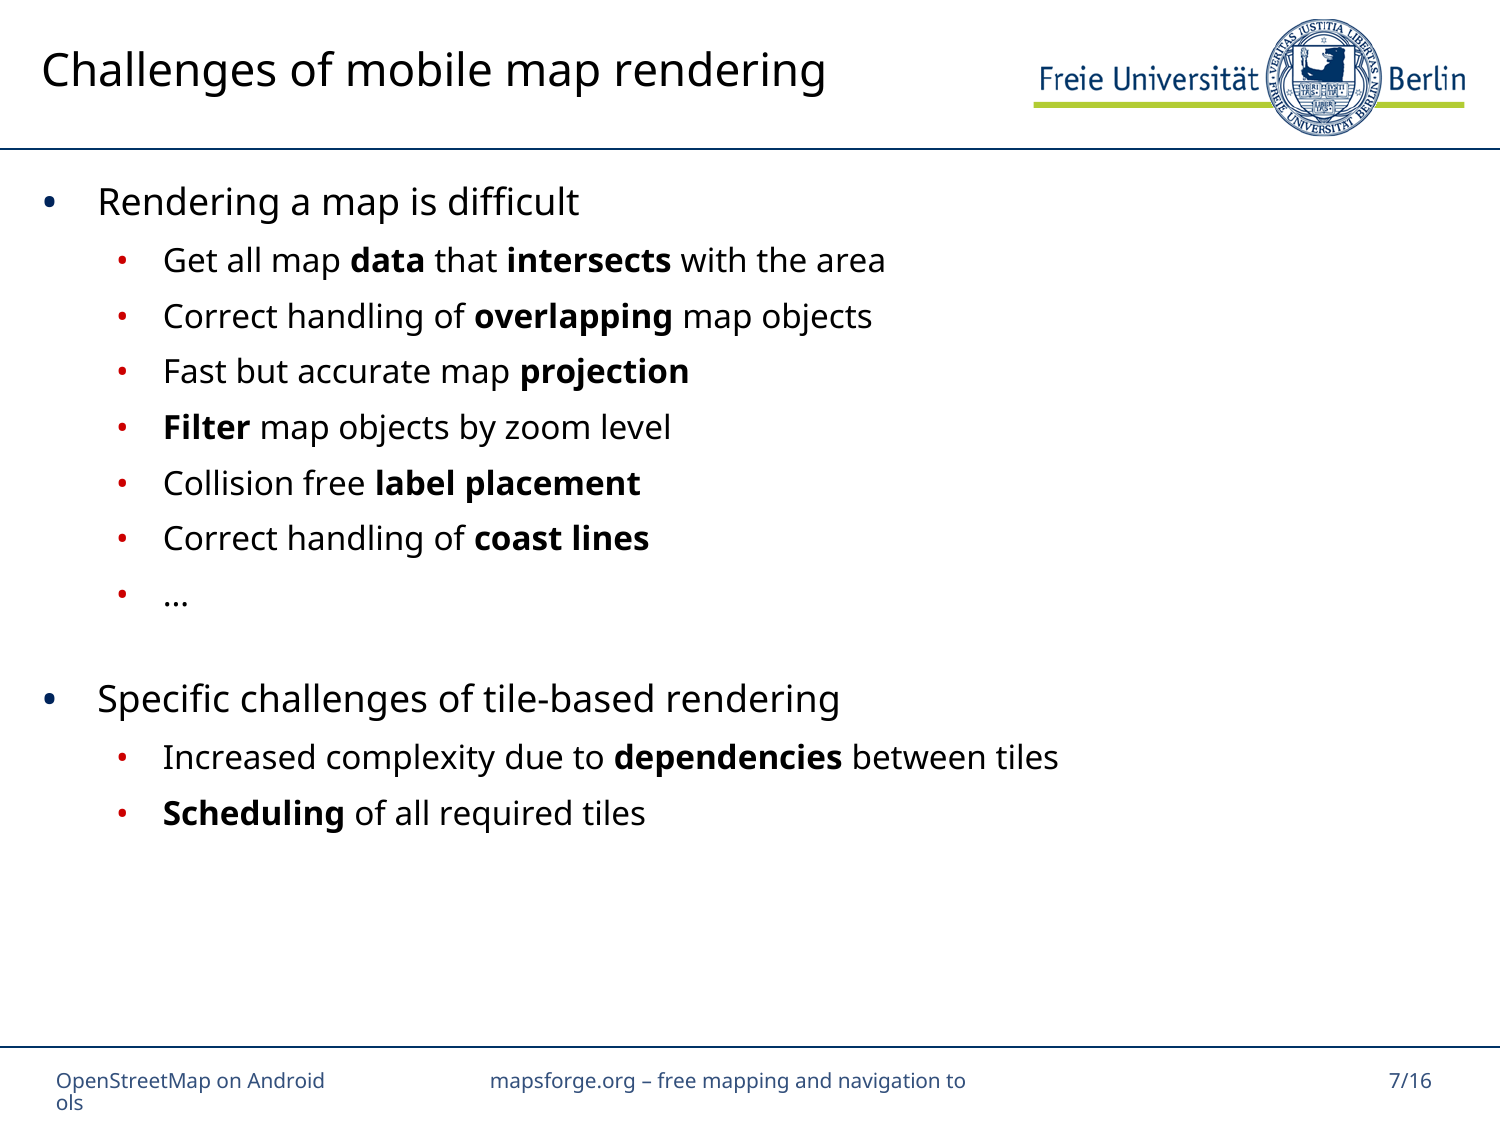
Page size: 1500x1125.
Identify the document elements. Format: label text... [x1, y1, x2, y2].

list Rendering a map is difficult Get all map data that intersects with the area Correct handling of overlapping map objects Fast but accurate map projection Filter map objects by zoom level Collision free label placement Correct handling of coast lines … Specific challenges of tile-based rendering Increased complexity due to dependencies between tiles Scheduling of all required tiles [41, 175, 1447, 919]
picture [1033, 19, 1470, 137]
title Challenges of mobile map rendering [41, 0, 1016, 138]
